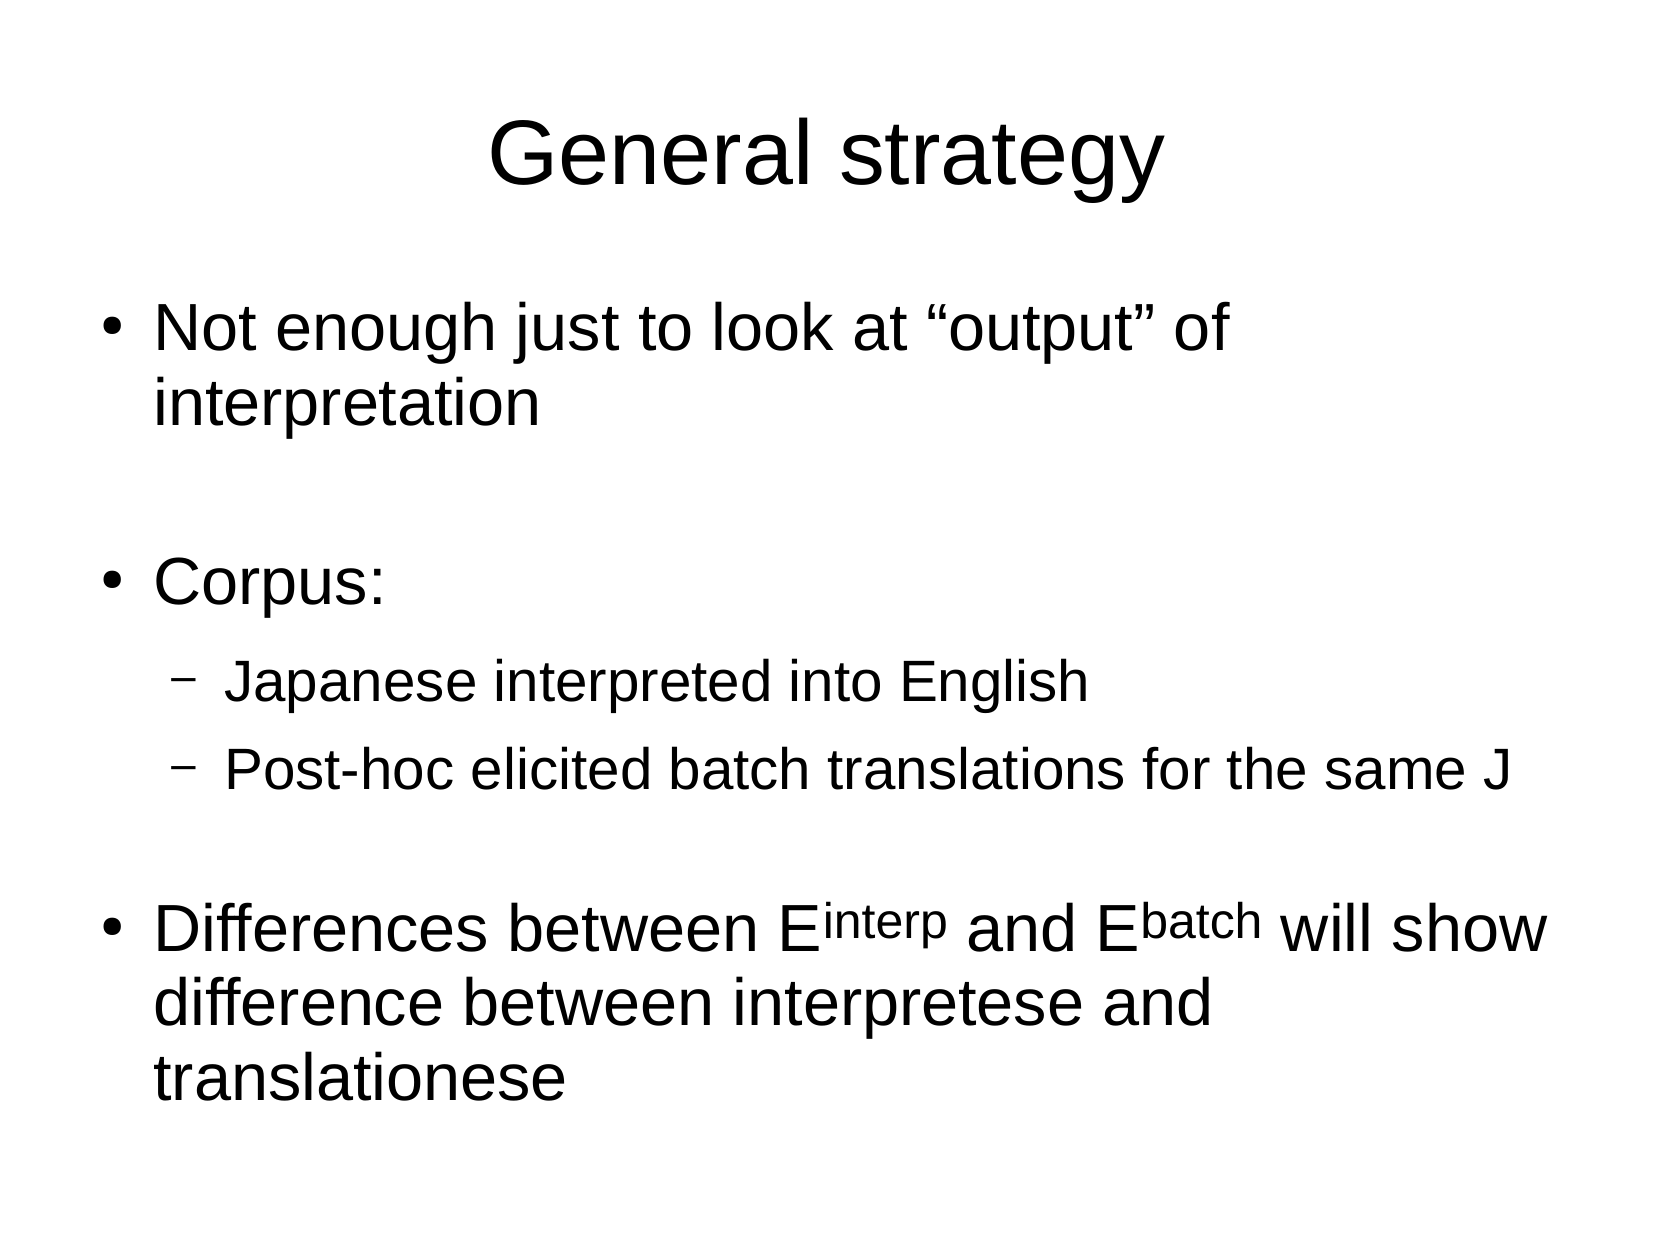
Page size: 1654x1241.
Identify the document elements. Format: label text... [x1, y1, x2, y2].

title General strategy [82, 49, 1571, 257]
list Not enough just to look at “output” of interpretation Corpus: Japanese interpreted into English Post-hoc elicited batch translations for the same J Differences between Einterp and Ebatch will show difference between interpretese and translationese [82, 290, 1571, 1201]
